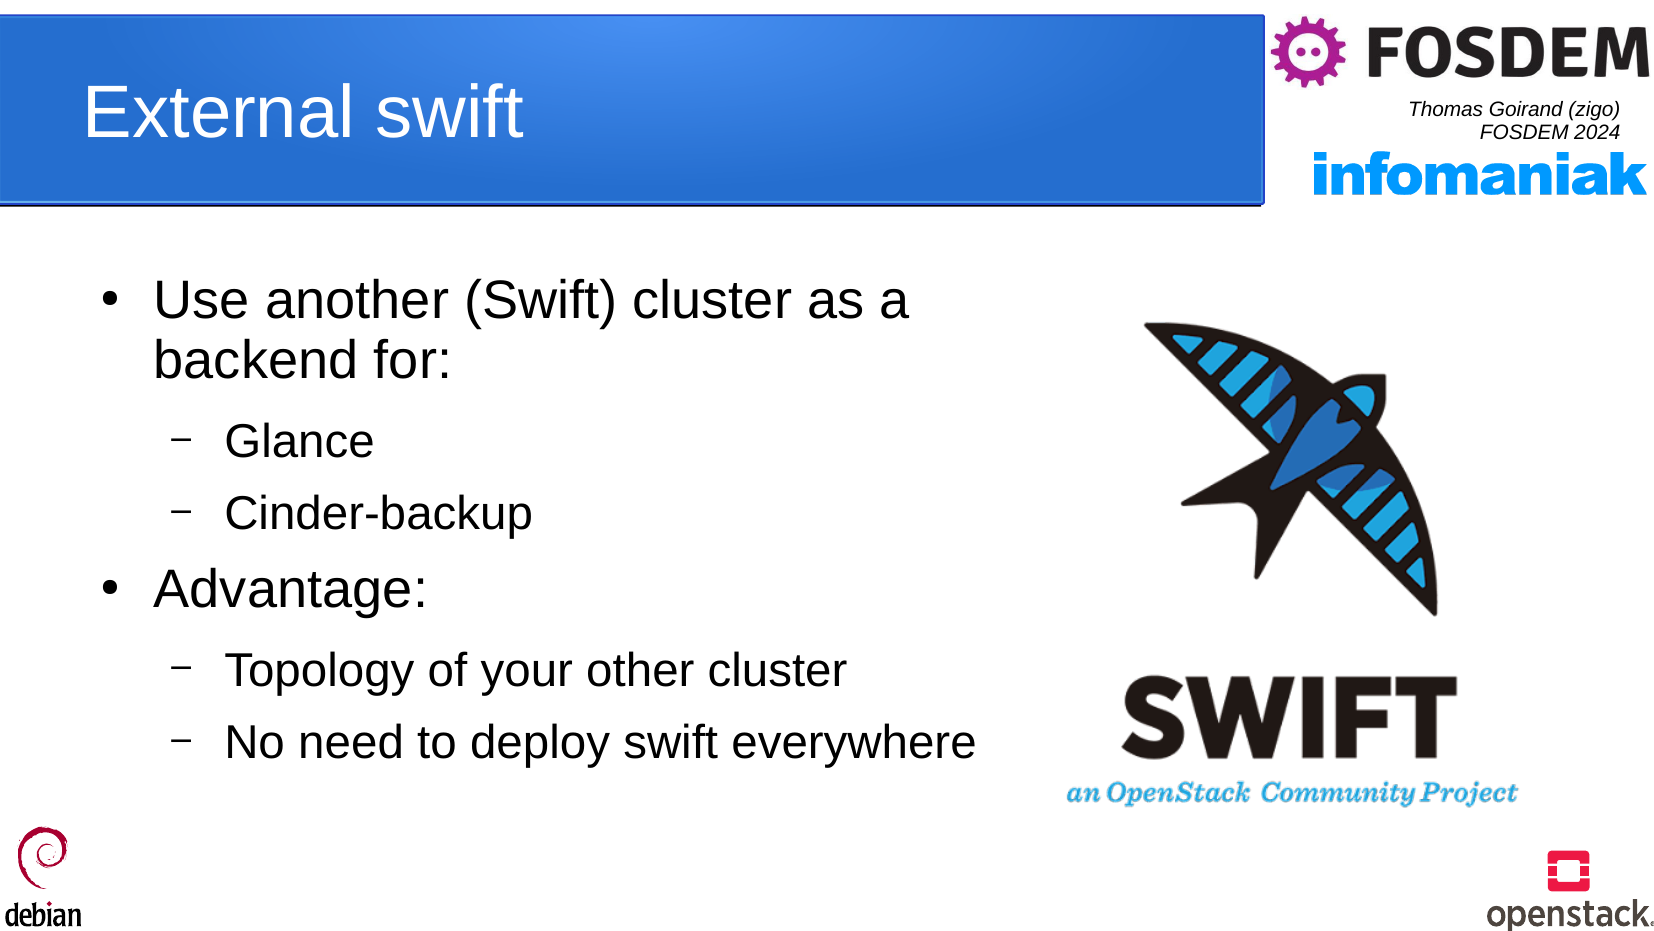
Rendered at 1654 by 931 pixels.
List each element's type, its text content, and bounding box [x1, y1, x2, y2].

picture [1269, 14, 1651, 90]
picture [1314, 151, 1647, 195]
picture [975, 314, 1604, 835]
list Use another (Swift) cluster as a backend for: Glance Cinder-backup Advantage: Topology of your other cluster No need to deploy swift everywhere [82, 269, 1096, 856]
title External swift [82, 35, 1235, 189]
